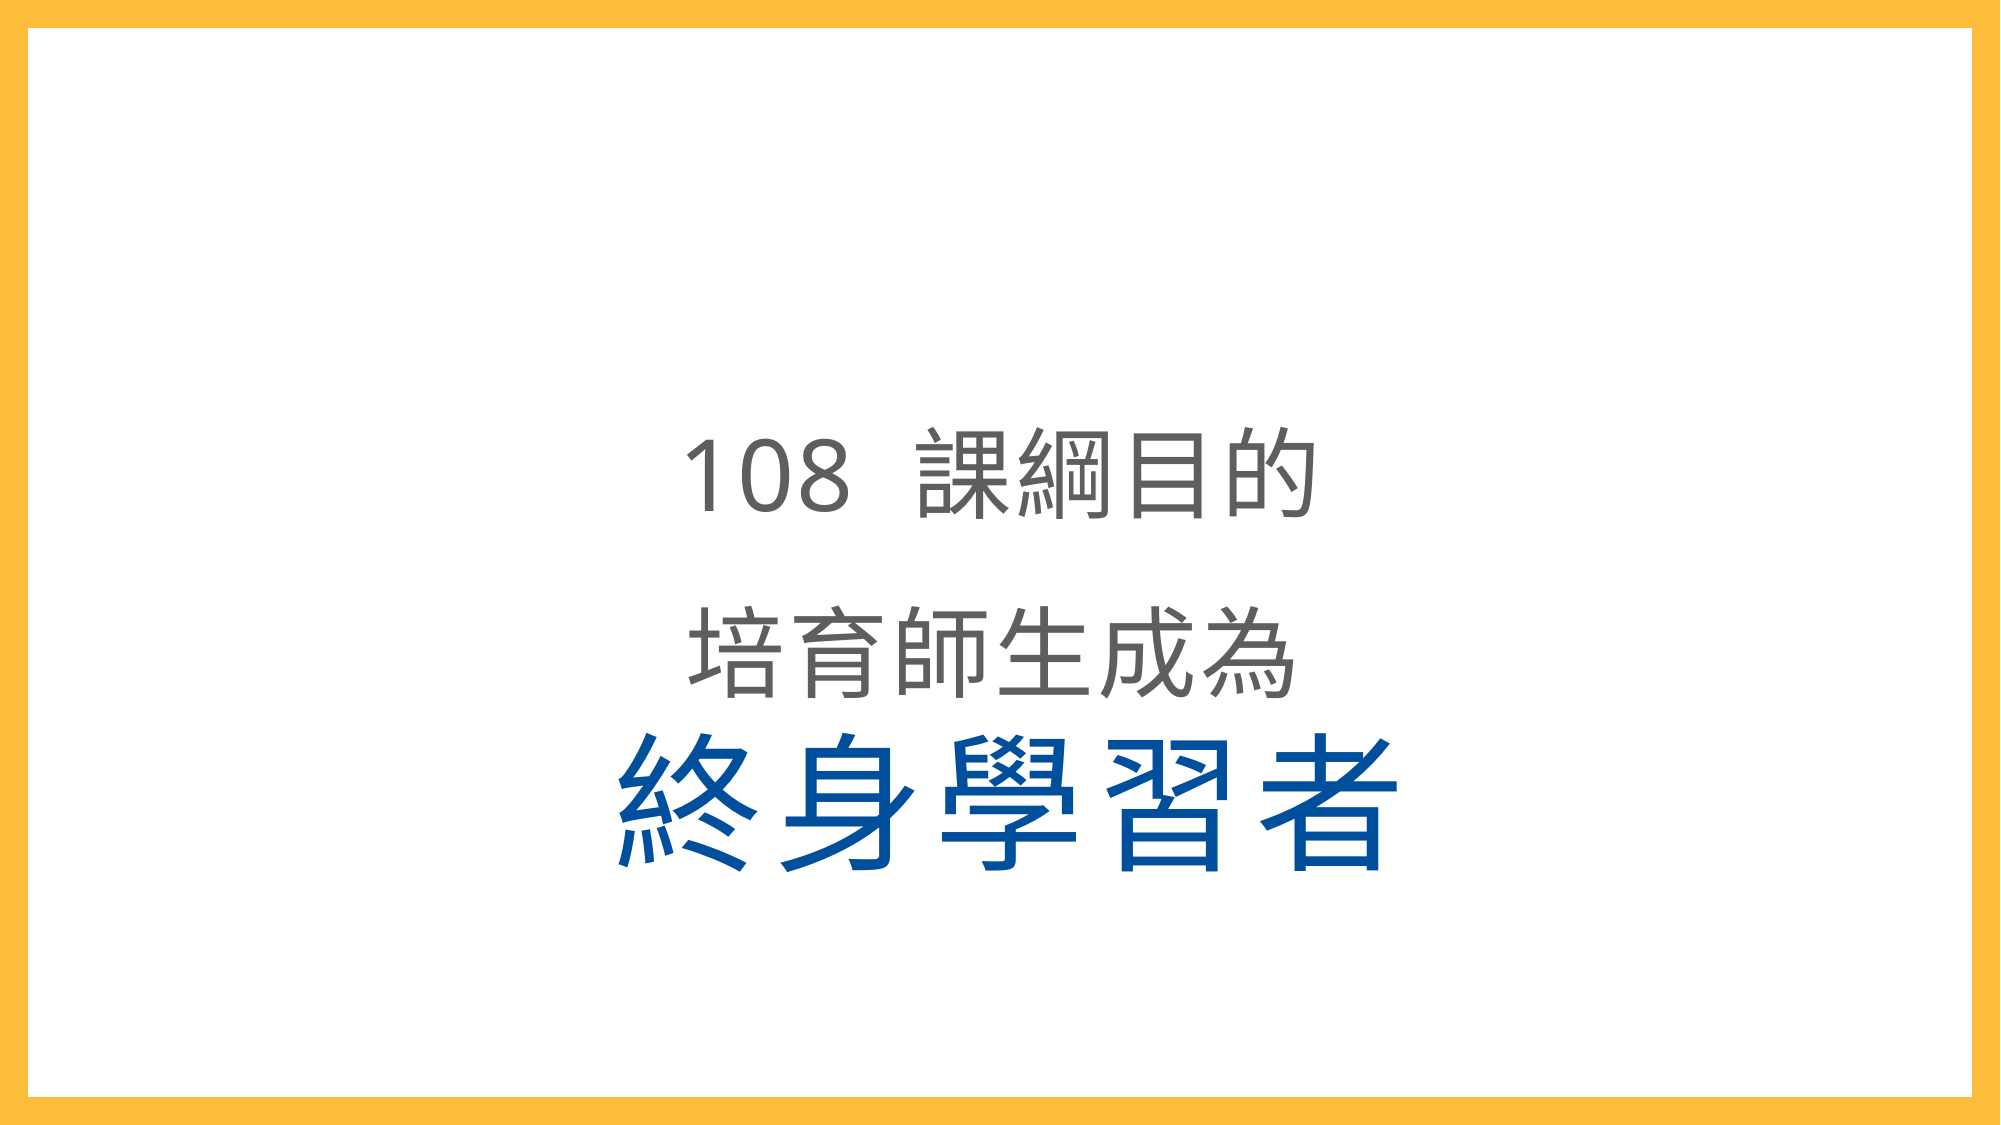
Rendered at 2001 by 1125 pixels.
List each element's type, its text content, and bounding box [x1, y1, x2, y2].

title 108 課綱目的 培育師生成為 終身學習者 [273, 408, 1717, 892]
